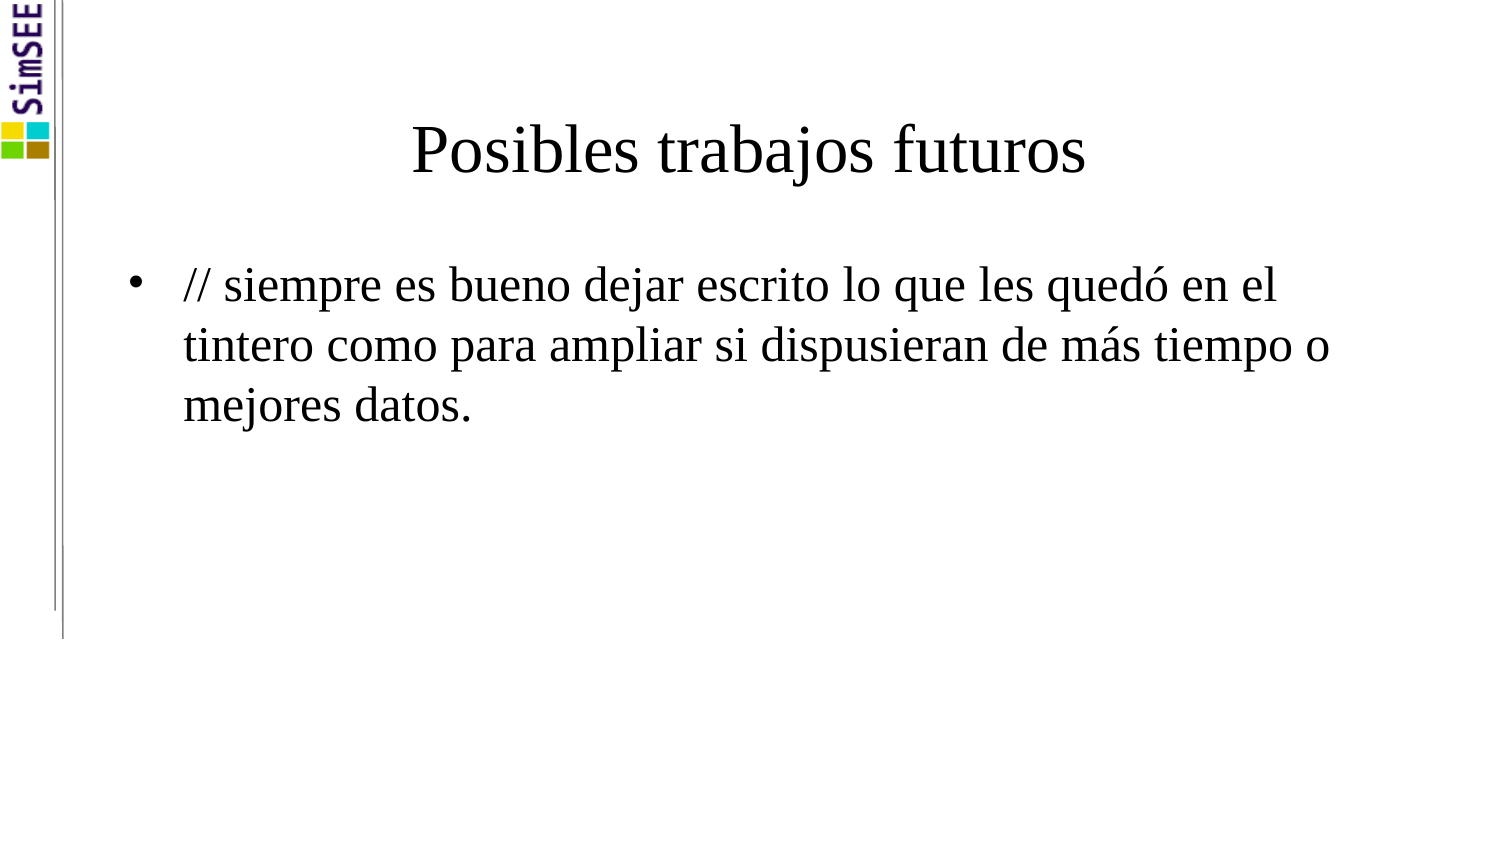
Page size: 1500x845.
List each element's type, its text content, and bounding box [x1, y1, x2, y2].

list // siempre es bueno dejar escrito lo que les quedó en el tintero como para ampliar si dispusieran de más tiempo o mejores datos. [112, 243, 1388, 751]
title Posibles trabajos futuros [112, 75, 1388, 216]
picture [0, 121, 51, 160]
picture [0, 3, 52, 116]
